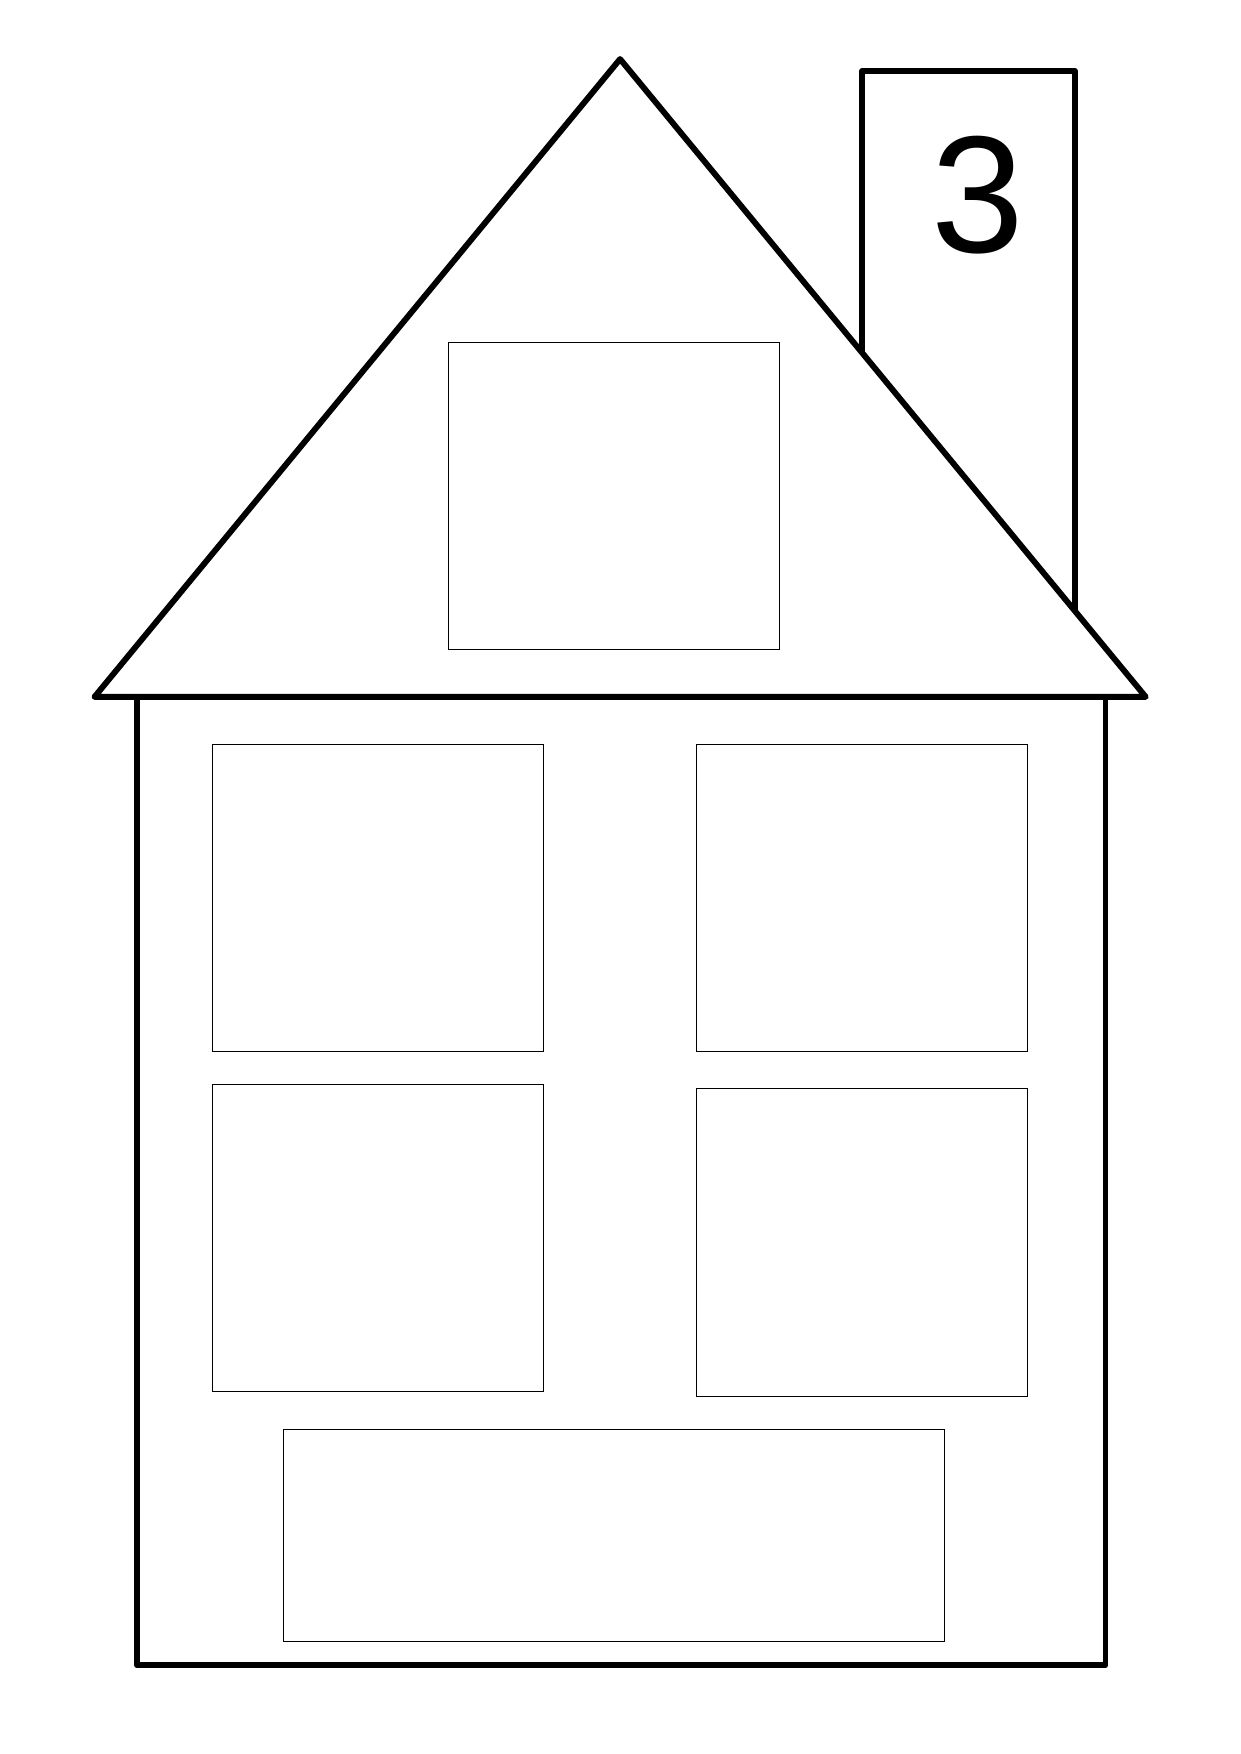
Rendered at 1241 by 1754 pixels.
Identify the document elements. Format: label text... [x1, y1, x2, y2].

text_box [94, 59, 1146, 1666]
text_box 3 [916, 94, 1040, 296]
